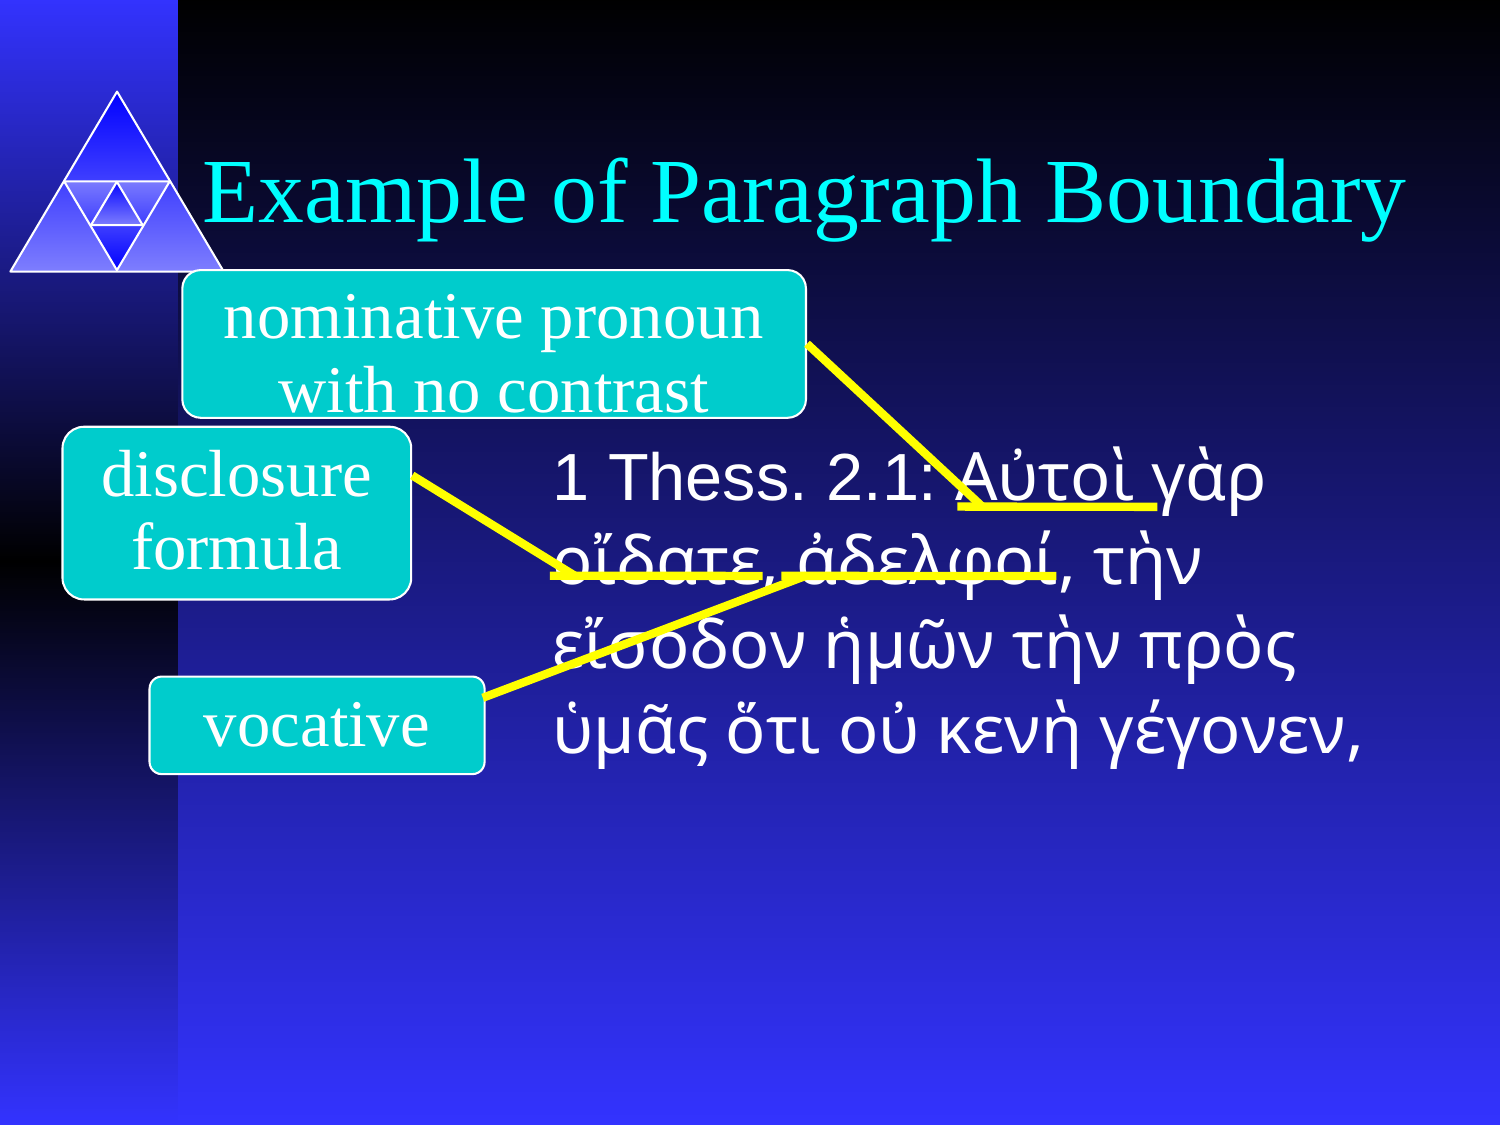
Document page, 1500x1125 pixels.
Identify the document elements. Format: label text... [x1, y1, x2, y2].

text_box [149, 676, 485, 775]
title Example of Paragraph Boundary [187, 99, 1463, 288]
text_box vocative [153, 680, 481, 771]
text_box 1 Thess. 2.1: Αὐτοὶ γὰρ οἴδατε, ἀδελφοί, τὴν εἴσοδον ἡμῶν τὴν πρὸς ὑμᾶς ὅτι οὐ κενὴ γέγονεν, [537, 424, 1413, 778]
text_box nominative pronoun with no contrast [189, 276, 800, 412]
text_box [62, 426, 412, 600]
text_box [182, 270, 806, 418]
text_box disclosure formula [70, 433, 403, 593]
